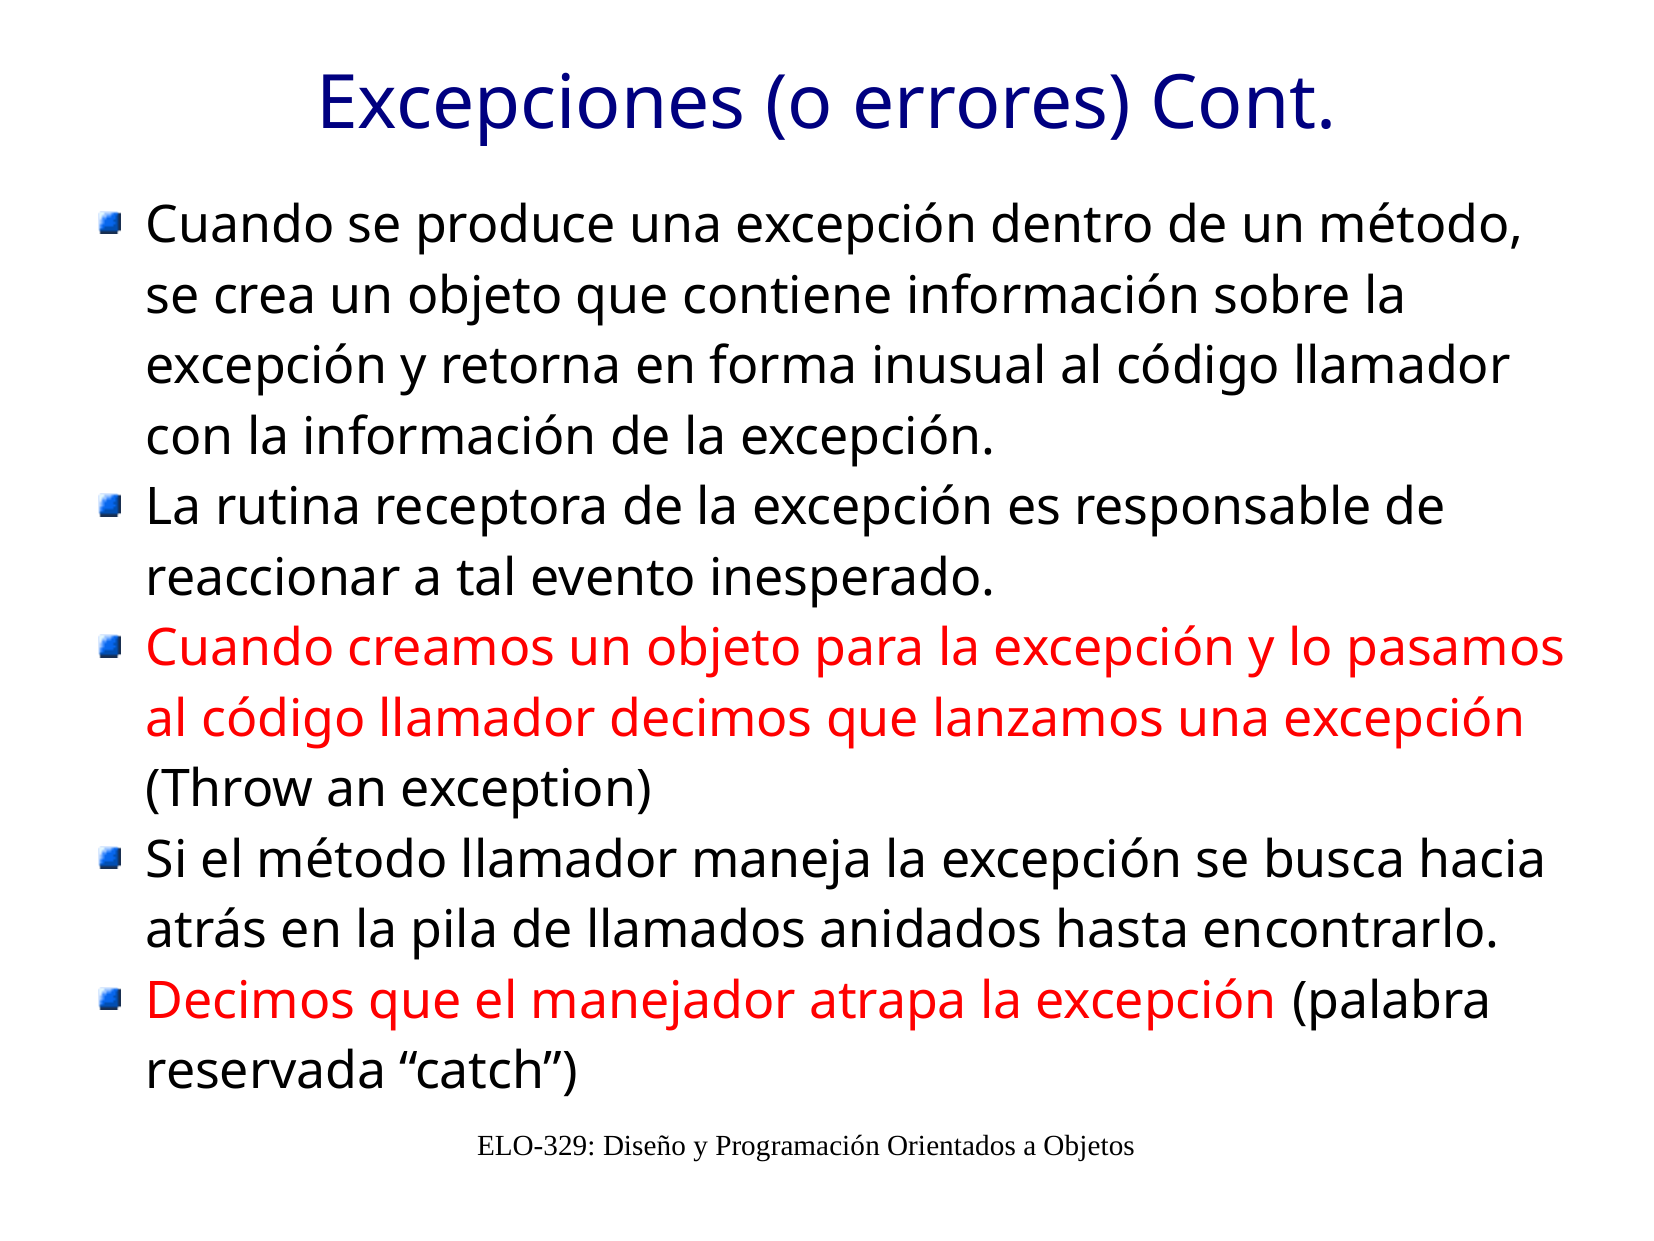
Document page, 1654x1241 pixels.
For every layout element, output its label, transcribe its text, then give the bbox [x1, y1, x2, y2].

title Excepciones (o errores) Cont. [82, 49, 1571, 151]
list Cuando se produce una excepción dentro de un método, se crea un objeto que contiene información sobre la excepción y retorna en forma inusual al código llamador con la información de la excepción. La rutina receptora de la excepción es responsable de reaccionar a tal evento inesperado. Cuando creamos un objeto para la excepción y lo pasamos al código llamador decimos que lanzamos una excepción (Throw an exception)‏ Si el método llamador maneja la excepción se busca hacia atrás en la pila de llamados anidados hasta encontrarlo. Decimos que el manejador atrapa la excepción (palabra reservada “catch”)‏ [82, 187, 1571, 1133]
